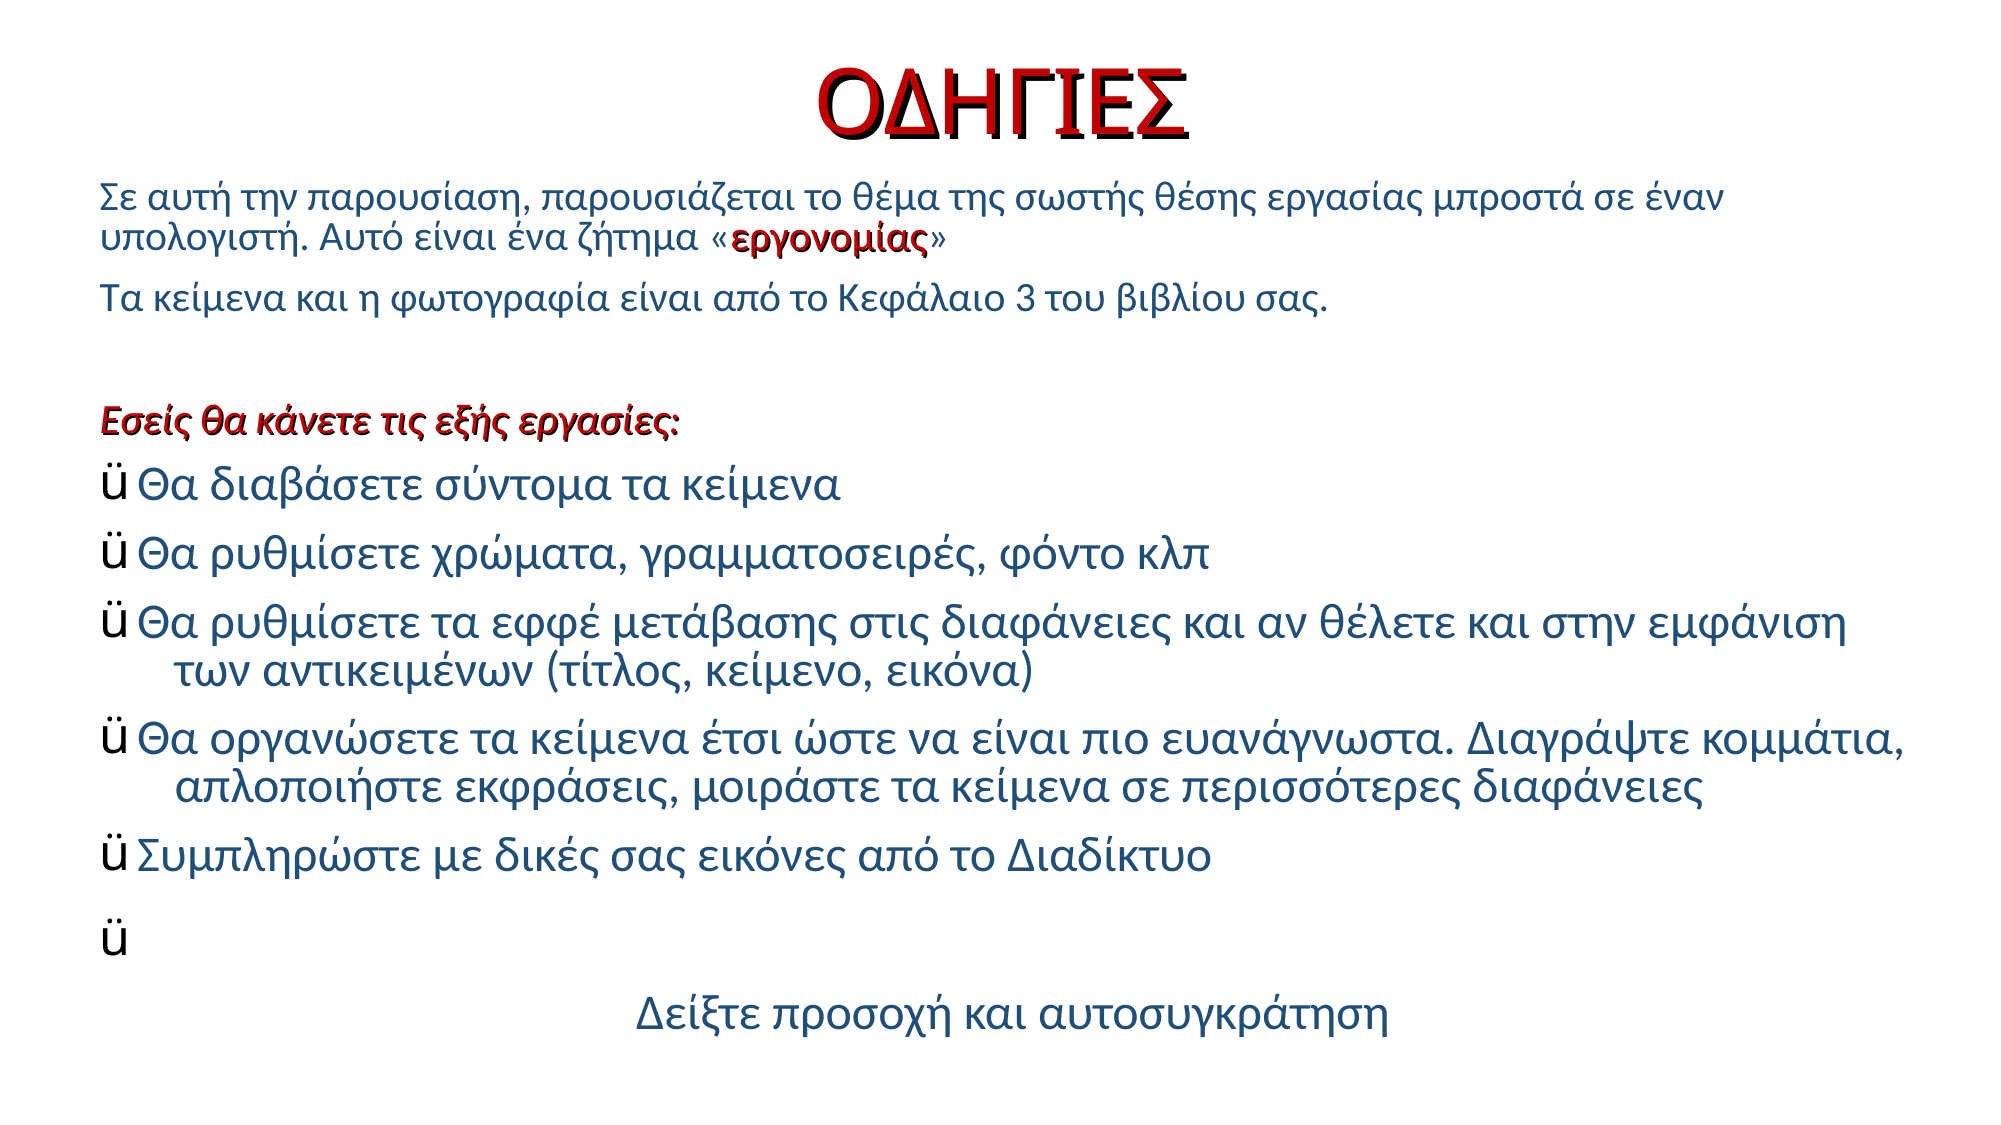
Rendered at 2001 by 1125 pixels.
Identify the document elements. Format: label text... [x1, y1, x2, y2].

list Σε αυτή την παρουσίαση, παρουσιάζεται το θέμα της σωστής θέσης εργασίας μπροστά σε έναν υπολογιστή. Αυτό είναι ένα ζήτημα «εργονομίας» Τα κείμενα και η φωτογραφία είναι από το Κεφάλαιο 3 του βιβλίου σας. Εσείς θα κάνετε τις εξής εργασίες: Θα διαβάσετε σύντομα τα κείμενα Θα ρυθμίσετε χρώματα, γραμματοσειρές, φόντο κλπ Θα ρυθμίσετε τα εφφέ μετάβασης στις διαφάνειες και αν θέλετε και στην εμφάνιση των αντικειμένων (τίτλος, κείμενο, εικόνα) Θα οργανώσετε τα κείμενα έτσι ώστε να είναι πιο ευανάγνωστα. Διαγράψτε κομμάτια, απλοποιήστε εκφράσεις, μοιράστε τα κείμενα σε περισσότερες διαφάνειες Συμπληρώστε με δικές σας εικόνες από το Διαδίκτυο Δείξτε προσοχή και αυτοσυγκράτηση [84, 171, 1942, 1074]
title ΟΔΗΓΙΕΣ [137, 38, 1863, 171]
